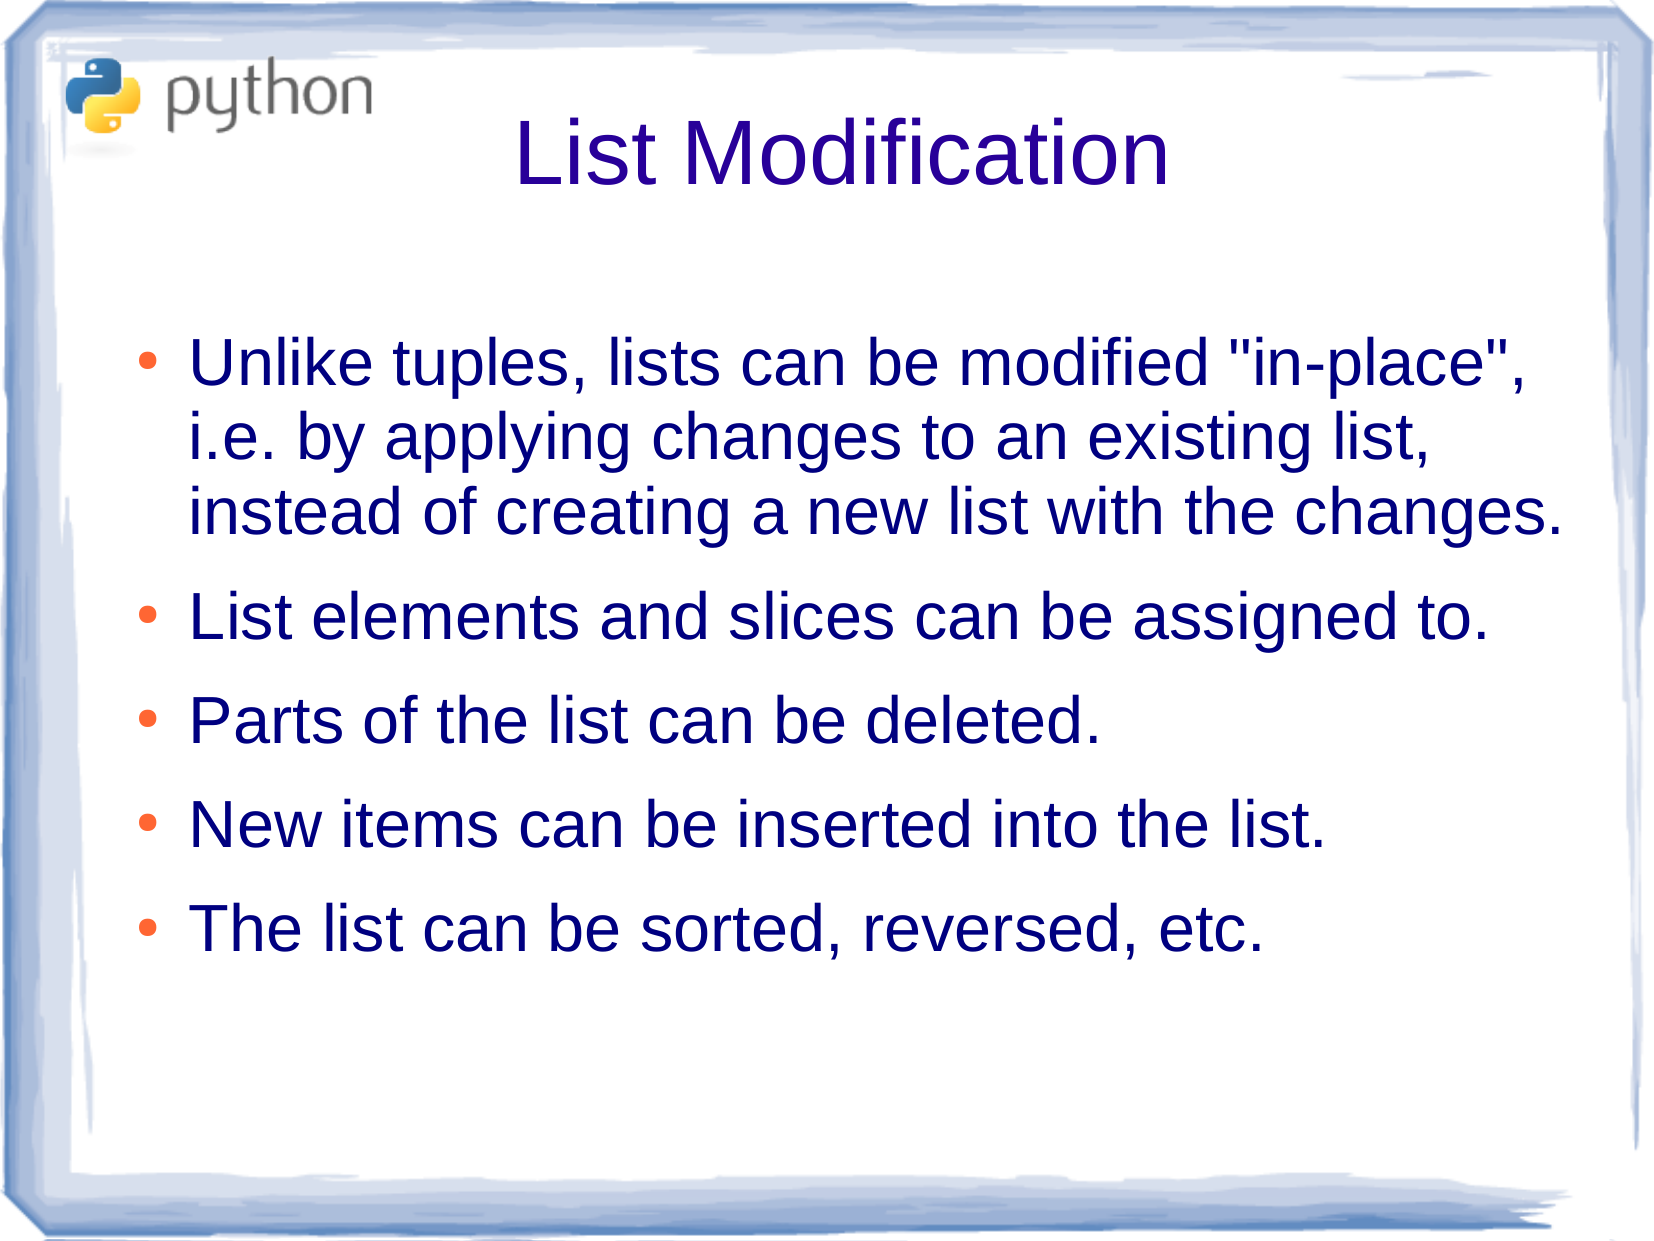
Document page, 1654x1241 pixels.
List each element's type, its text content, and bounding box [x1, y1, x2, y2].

picture [0, 0, 1654, 1241]
title List Modification [82, 49, 1571, 257]
list Unlike tuples, lists can be modified "in-place", i.e. by applying changes to an existing list, instead of creating a new list with the changes. List elements and slices can be assigned to. Parts of the list can be deleted. New items can be inserted into the list. The list can be sorted, reversed, etc. [118, 324, 1571, 990]
